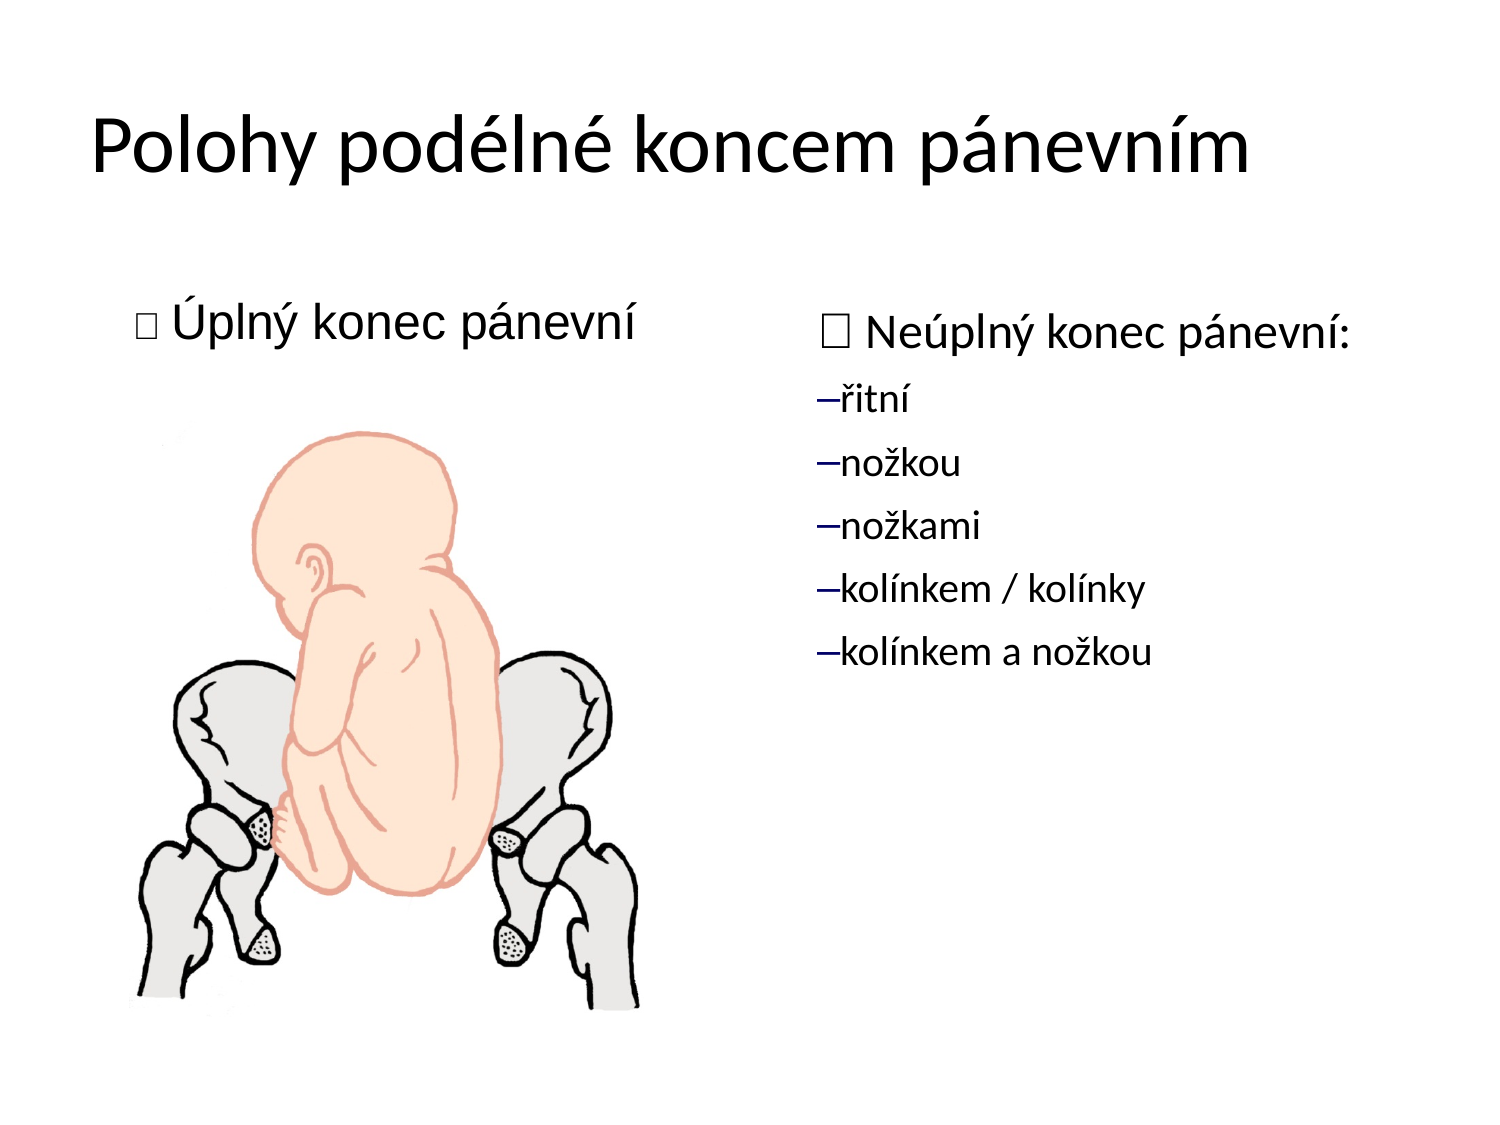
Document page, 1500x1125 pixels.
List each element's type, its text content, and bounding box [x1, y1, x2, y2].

title Polohy podélné koncem pánevním [75, 45, 1425, 233]
text_box  Úplný konec pánevní [117, 286, 668, 358]
list  Neúplný konec pánevní: řitní nožkou nožkami kolínkem / kolínky kolínkem a nožkou [802, 290, 1465, 1034]
picture [129, 379, 647, 1017]
